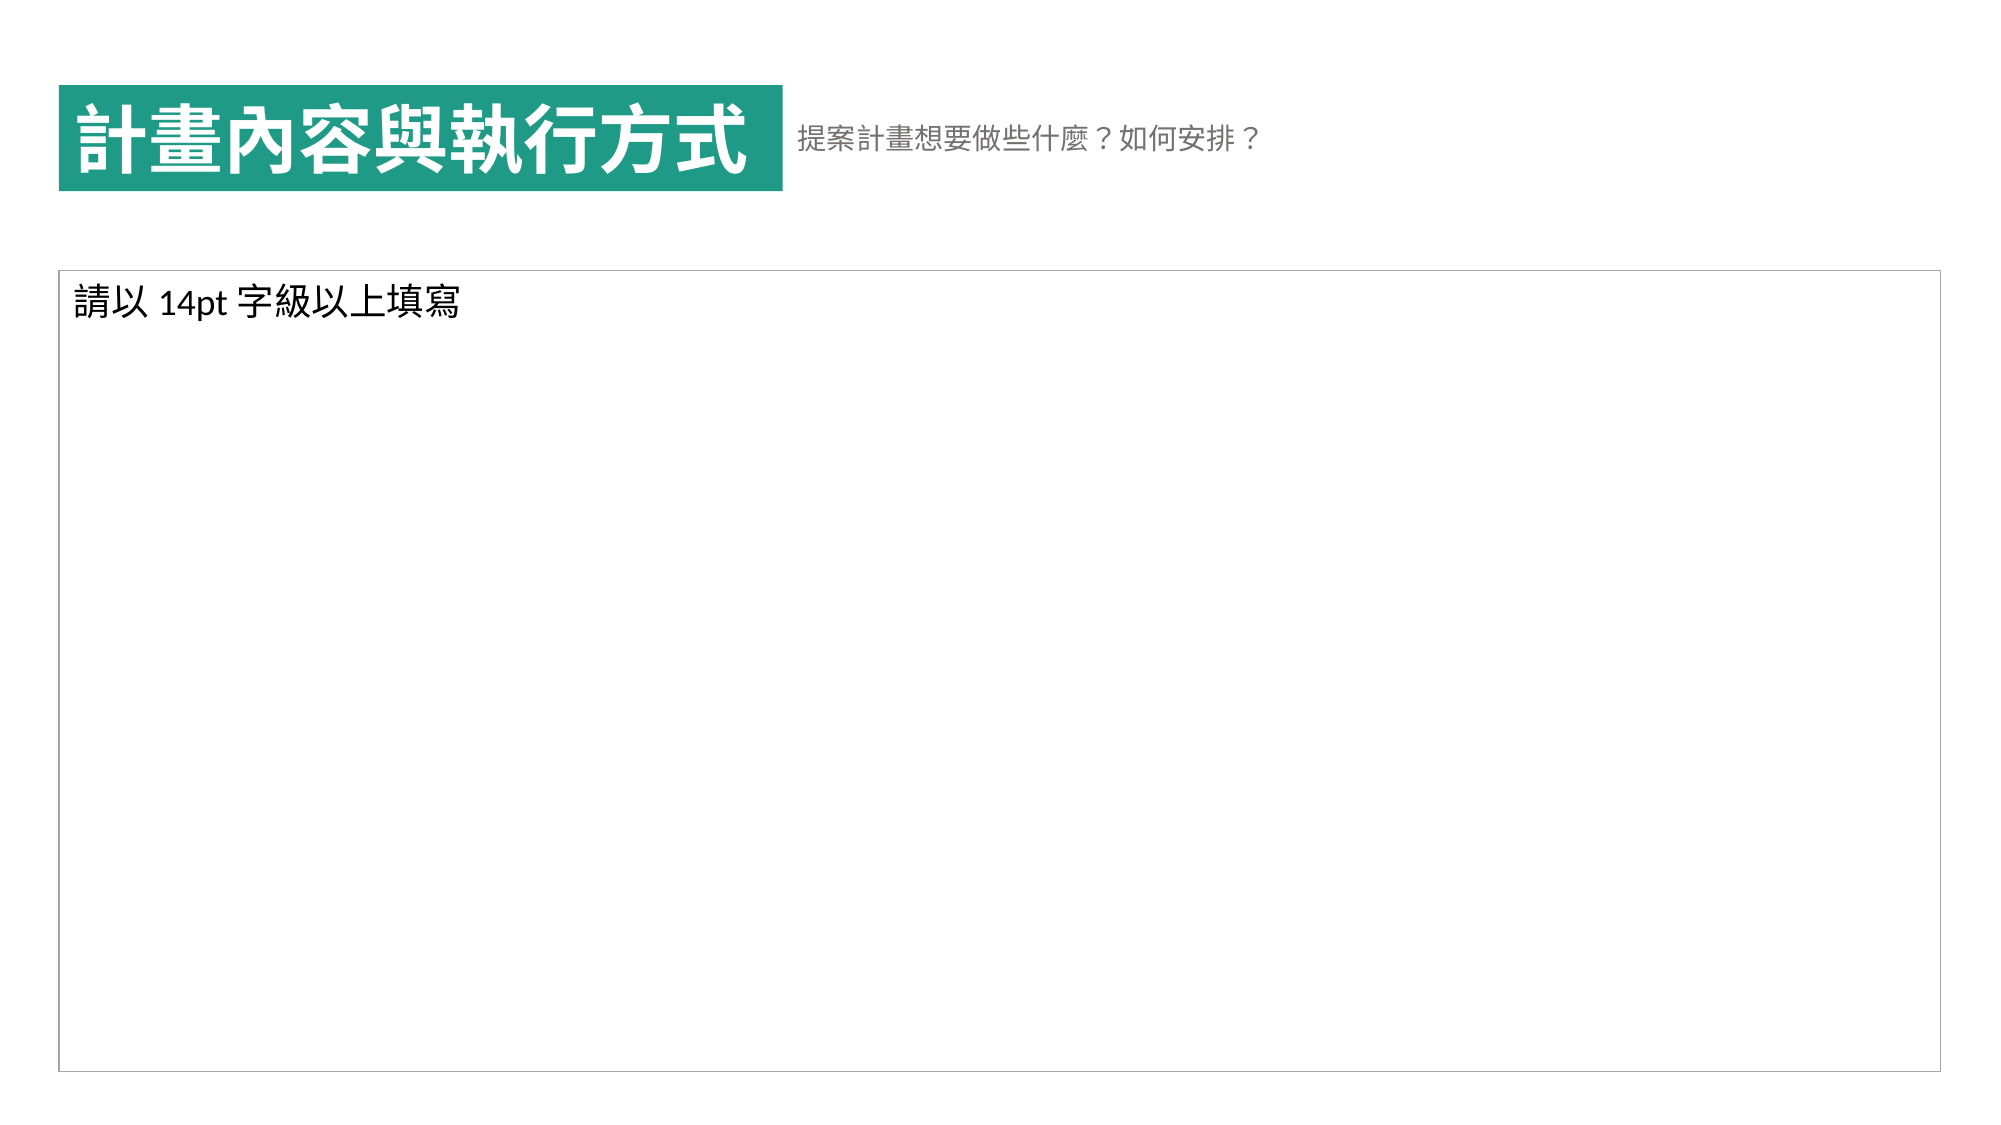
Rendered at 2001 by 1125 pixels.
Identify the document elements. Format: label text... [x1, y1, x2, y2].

text_box 提案計畫想要做些什麼？如何安排？ [782, 112, 1374, 163]
text_box 請以14pt字級以上填寫 [58, 270, 1941, 1072]
text_box 計畫內容與執行方式 [58, 85, 783, 192]
